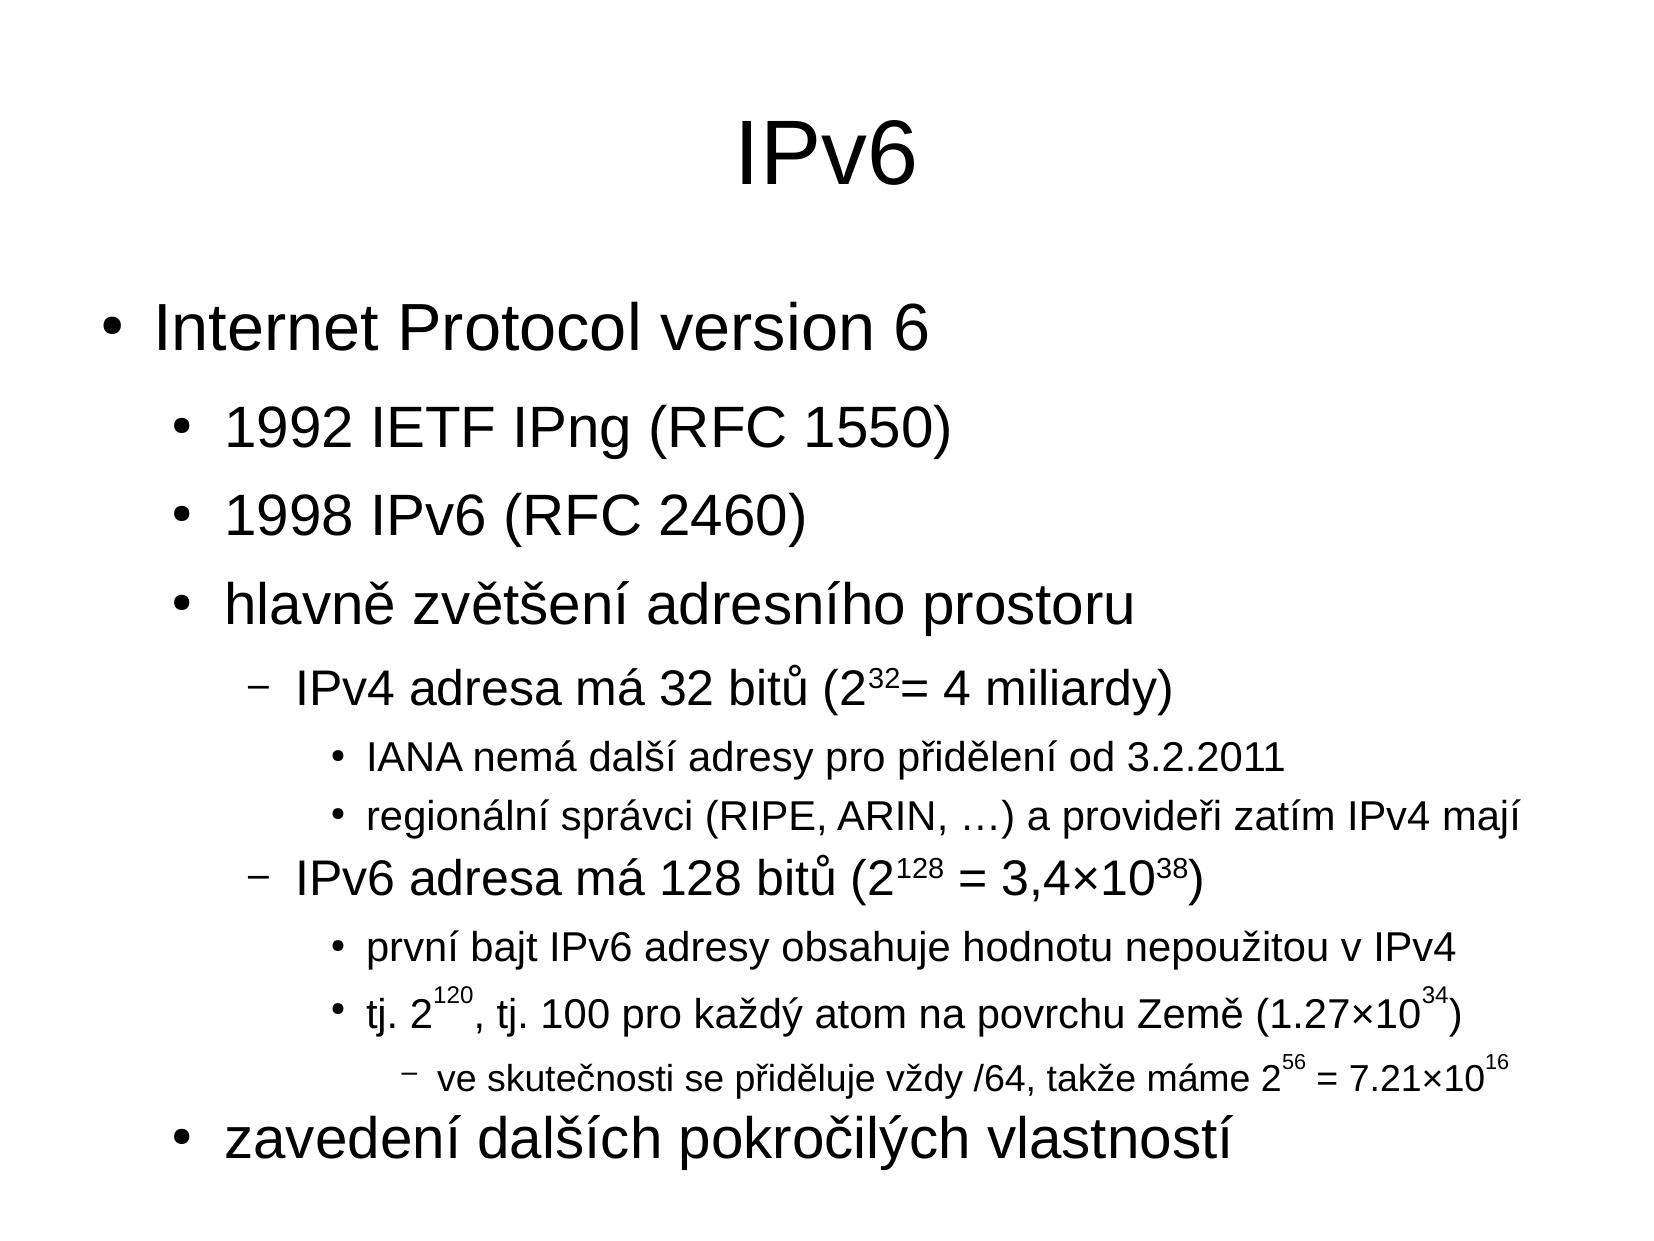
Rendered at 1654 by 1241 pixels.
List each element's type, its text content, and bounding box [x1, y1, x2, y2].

title IPv6 [82, 49, 1571, 257]
list Internet Protocol version 6 1992 IETF IPng (RFC 1550) 1998 IPv6 (RFC 2460) hlavně zvětšení adresního prostoru IPv4 adresa má 32 bitů (232= 4 miliardy) IANA nemá další adresy pro přidělení od 3.2.2011 regionální správci (RIPE, ARIN, …) a provideři zatím IPv4 mají IPv6 adresa má 128 bitů (2128 = 3,4×1038) první bajt IPv6 adresy obsahuje hodnotu nepoužitou v IPv4 tj. 2120, tj. 100 pro každý atom na povrchu Země (1.27×1034) ve skutečnosti se přiděluje vždy /64, takže máme 256 = 7.21×1016 zavedení dalších pokročilých vlastností [82, 290, 1571, 1182]
